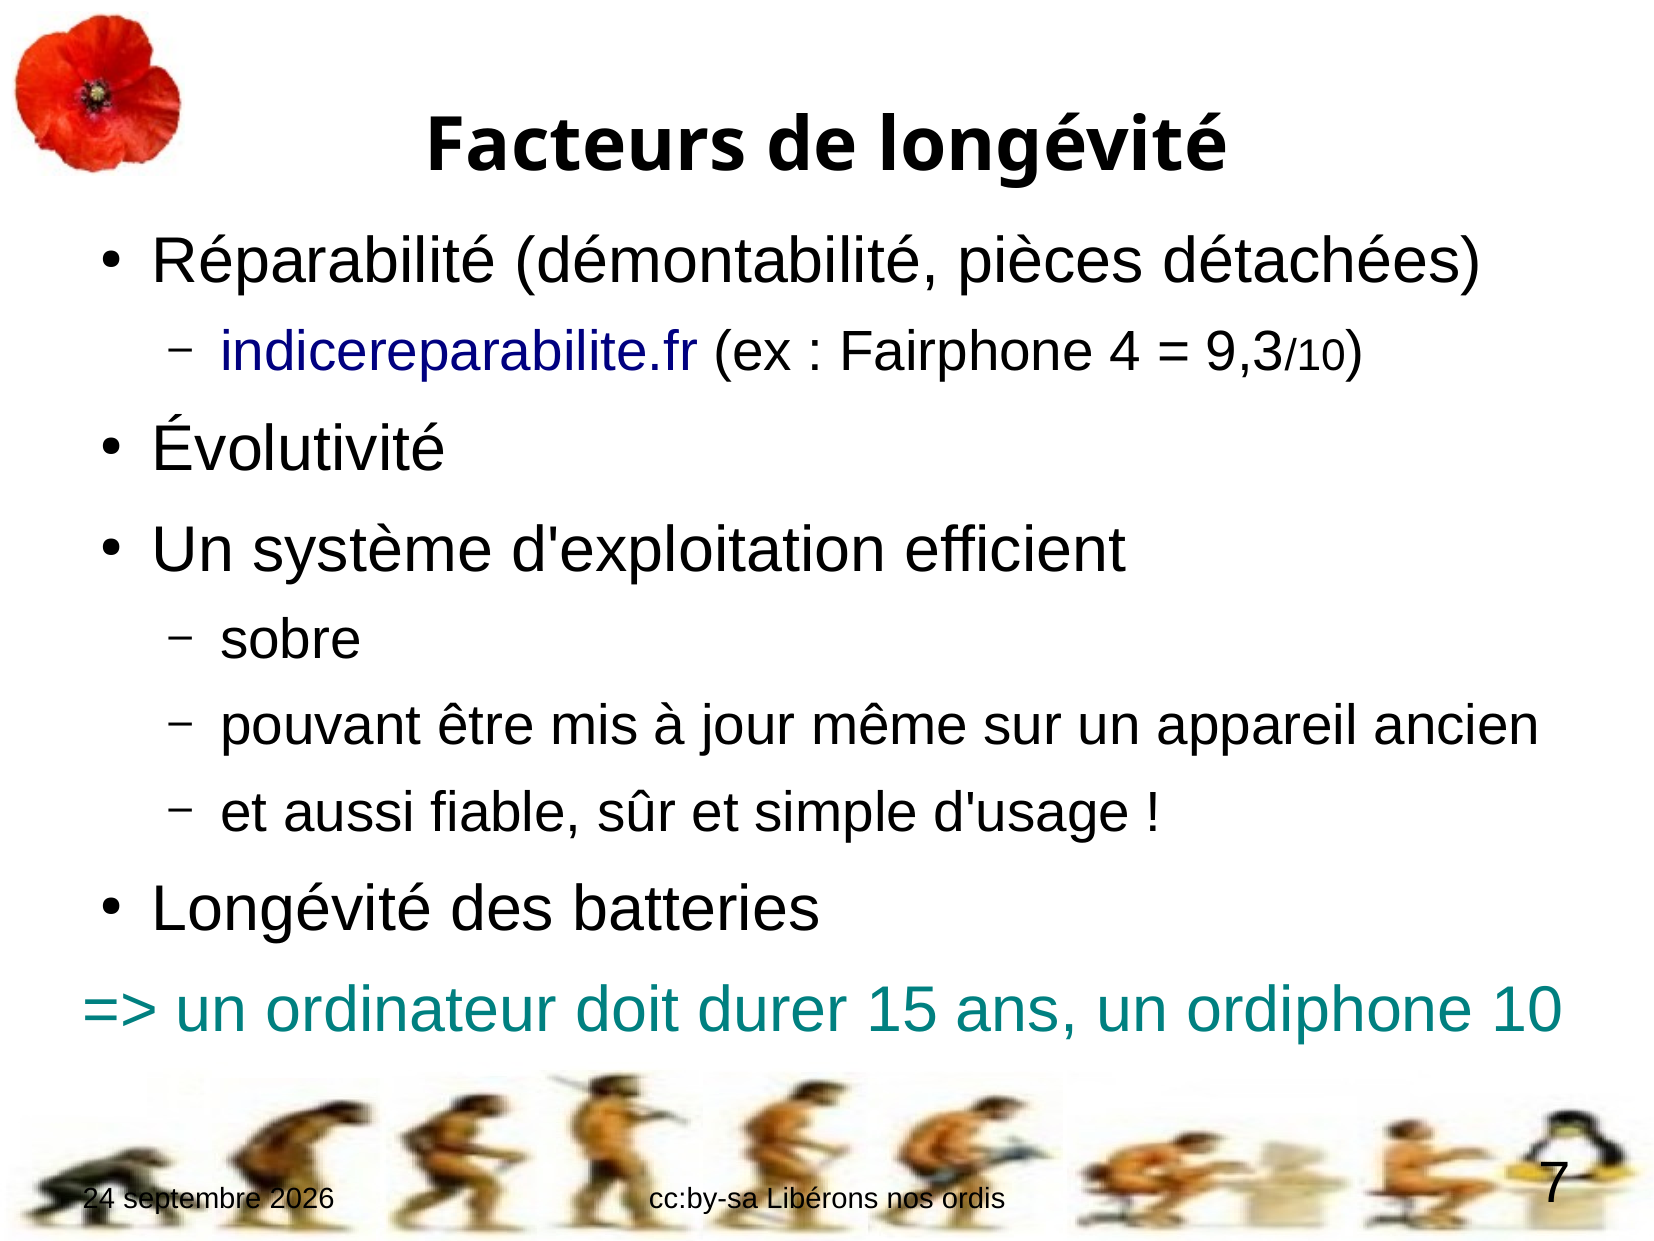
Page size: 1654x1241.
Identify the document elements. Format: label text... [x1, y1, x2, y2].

picture [0, 1062, 1654, 1241]
list Réparabilité (démontabilité, pièces détachées) indicereparabilite.fr (ex : Fairphone 4 = 9,3/10) Évolutivité Un système d'exploitation efficient sobre pouvant être mis à jour même sur un appareil ancien et aussi fiable, sûr et simple d'usage ! Longévité des batteries => un ordinateur doit durer 15 ans, un ordiphone 10 [82, 224, 1571, 1063]
picture [11, 11, 185, 176]
title Facteurs de longévité [82, 82, 1571, 201]
